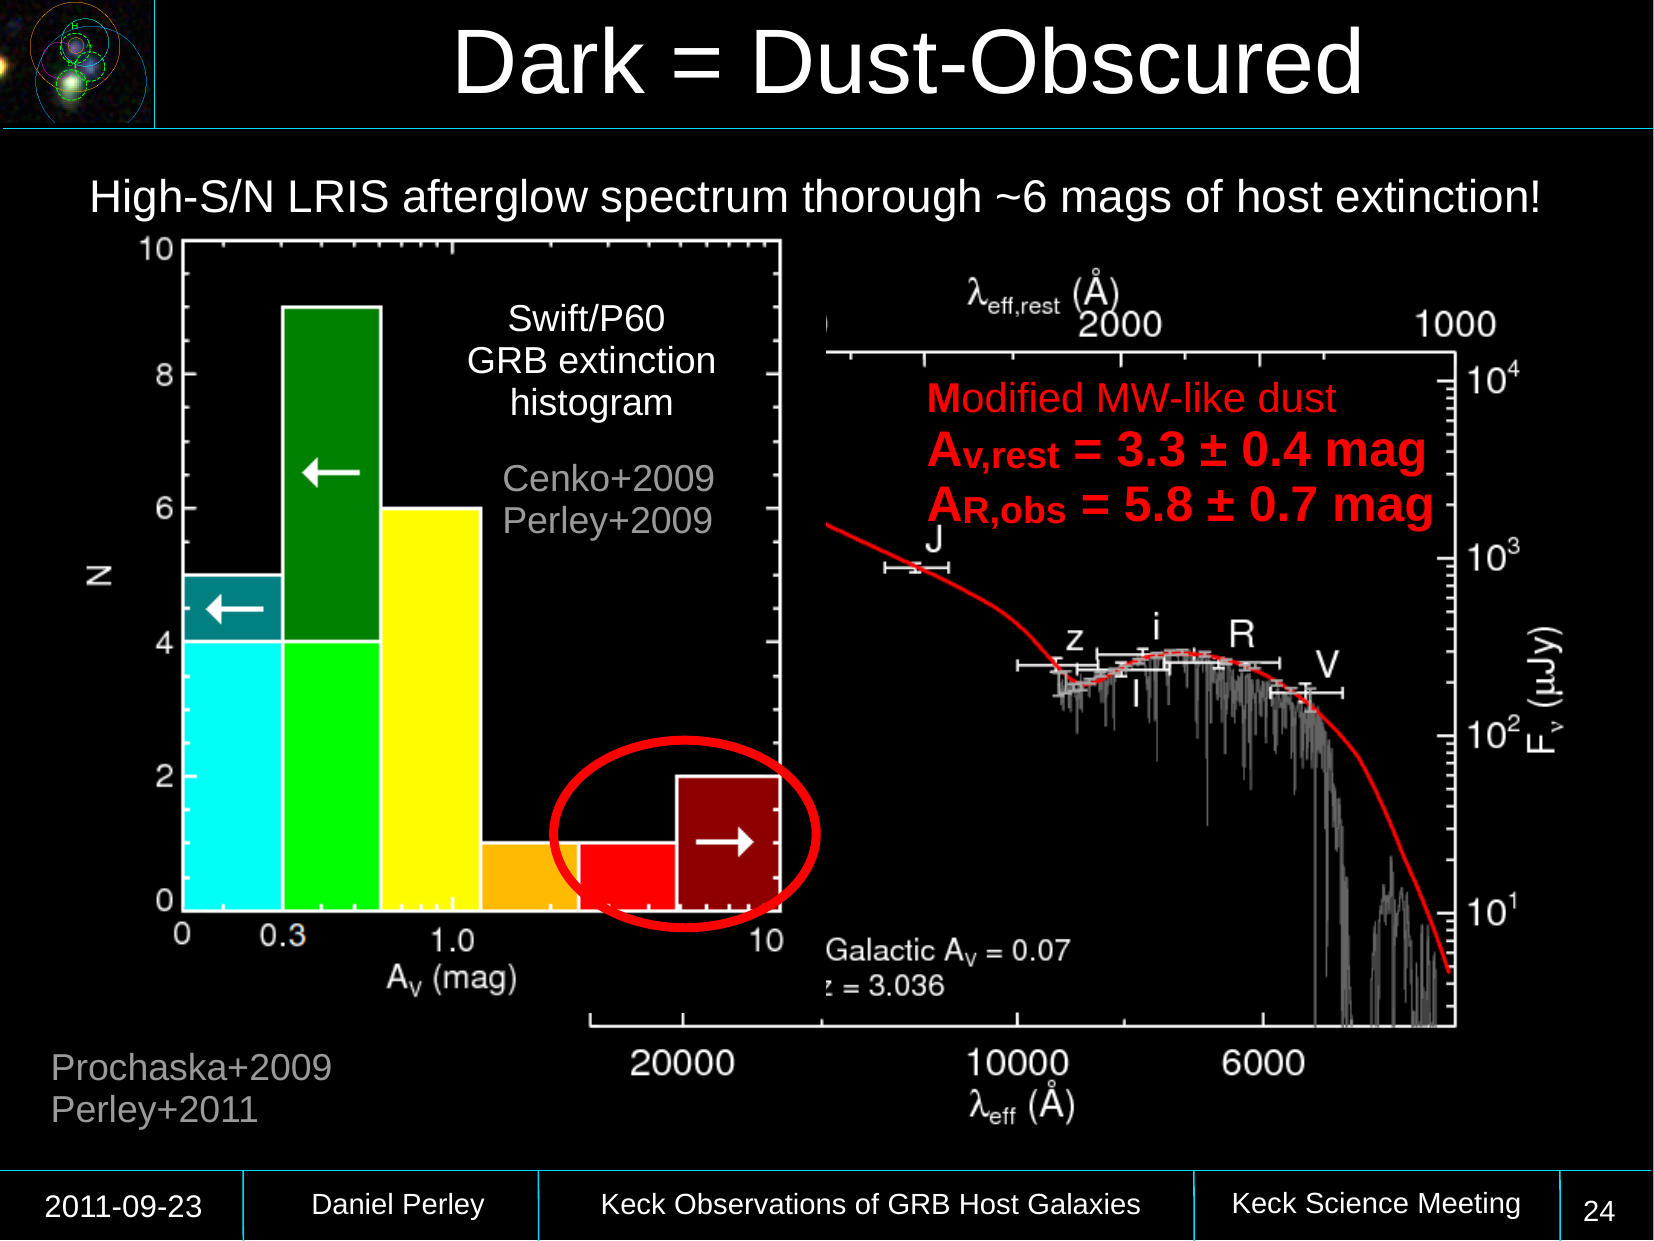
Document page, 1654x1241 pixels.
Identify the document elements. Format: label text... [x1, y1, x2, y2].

text_box Modified MW-like dust Av,rest = 3.3 ± 0.4 mag AR,obs = 5.8 ± 0.7 mag [911, 367, 1475, 578]
text_box Cenko+2009 Perley+2009 [487, 450, 847, 549]
picture [66, 227, 1596, 1129]
picture [0, 0, 151, 123]
text_box High-S/N LRIS afterglow spectrum thorough ~6 mags of host extinction! [75, 163, 1576, 230]
text_box Prochaska+2009 Perley+2011 [35, 1038, 395, 1138]
text_box Swift/P60 GRB extinction histogram [426, 290, 758, 448]
title Dark = Dust-Obscured [165, 10, 1654, 114]
